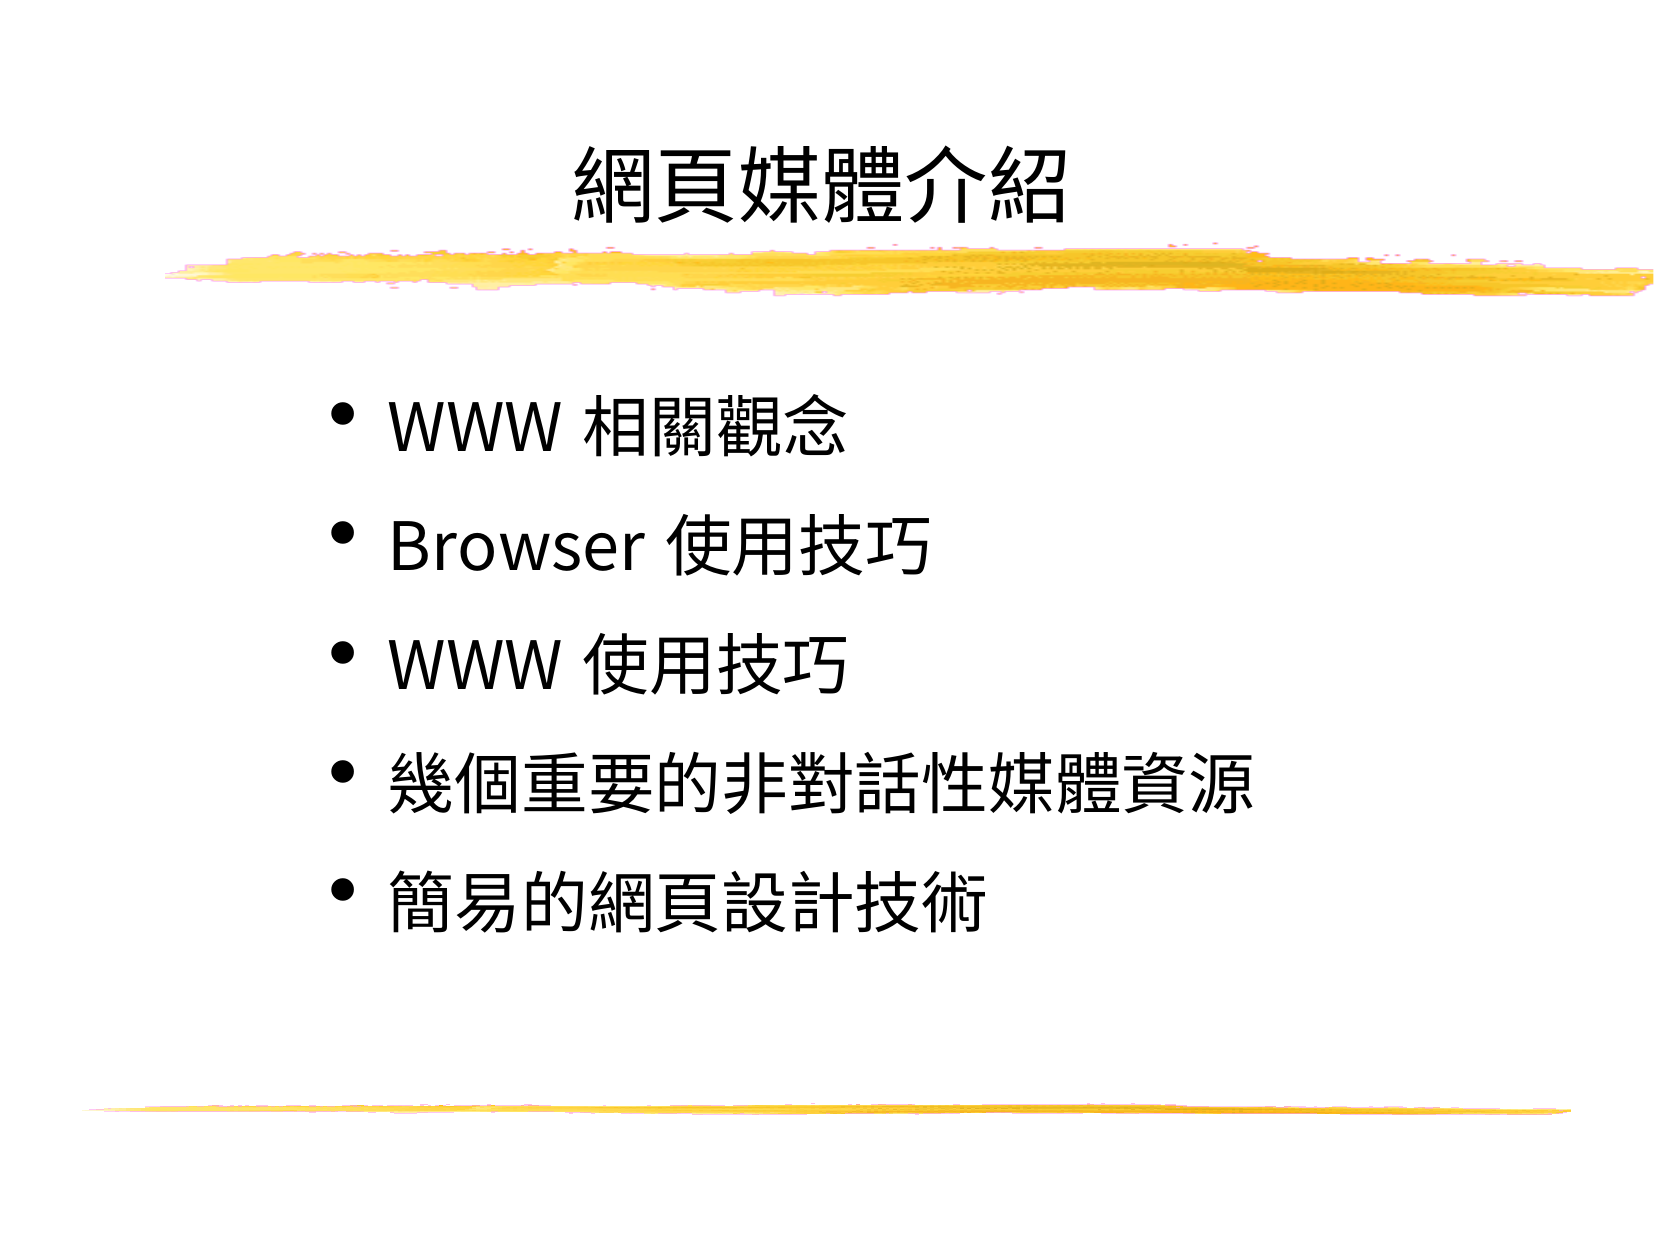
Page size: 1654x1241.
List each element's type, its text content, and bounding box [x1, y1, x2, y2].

picture [165, 237, 1654, 308]
picture [82, 1102, 1571, 1117]
title 網頁媒體介紹 [45, 41, 1599, 249]
list WWW相關觀念 Browser使用技巧 WWW使用技巧 幾個重要的非對話性媒體資源 簡易的網頁設計技術 [316, 358, 1392, 965]
